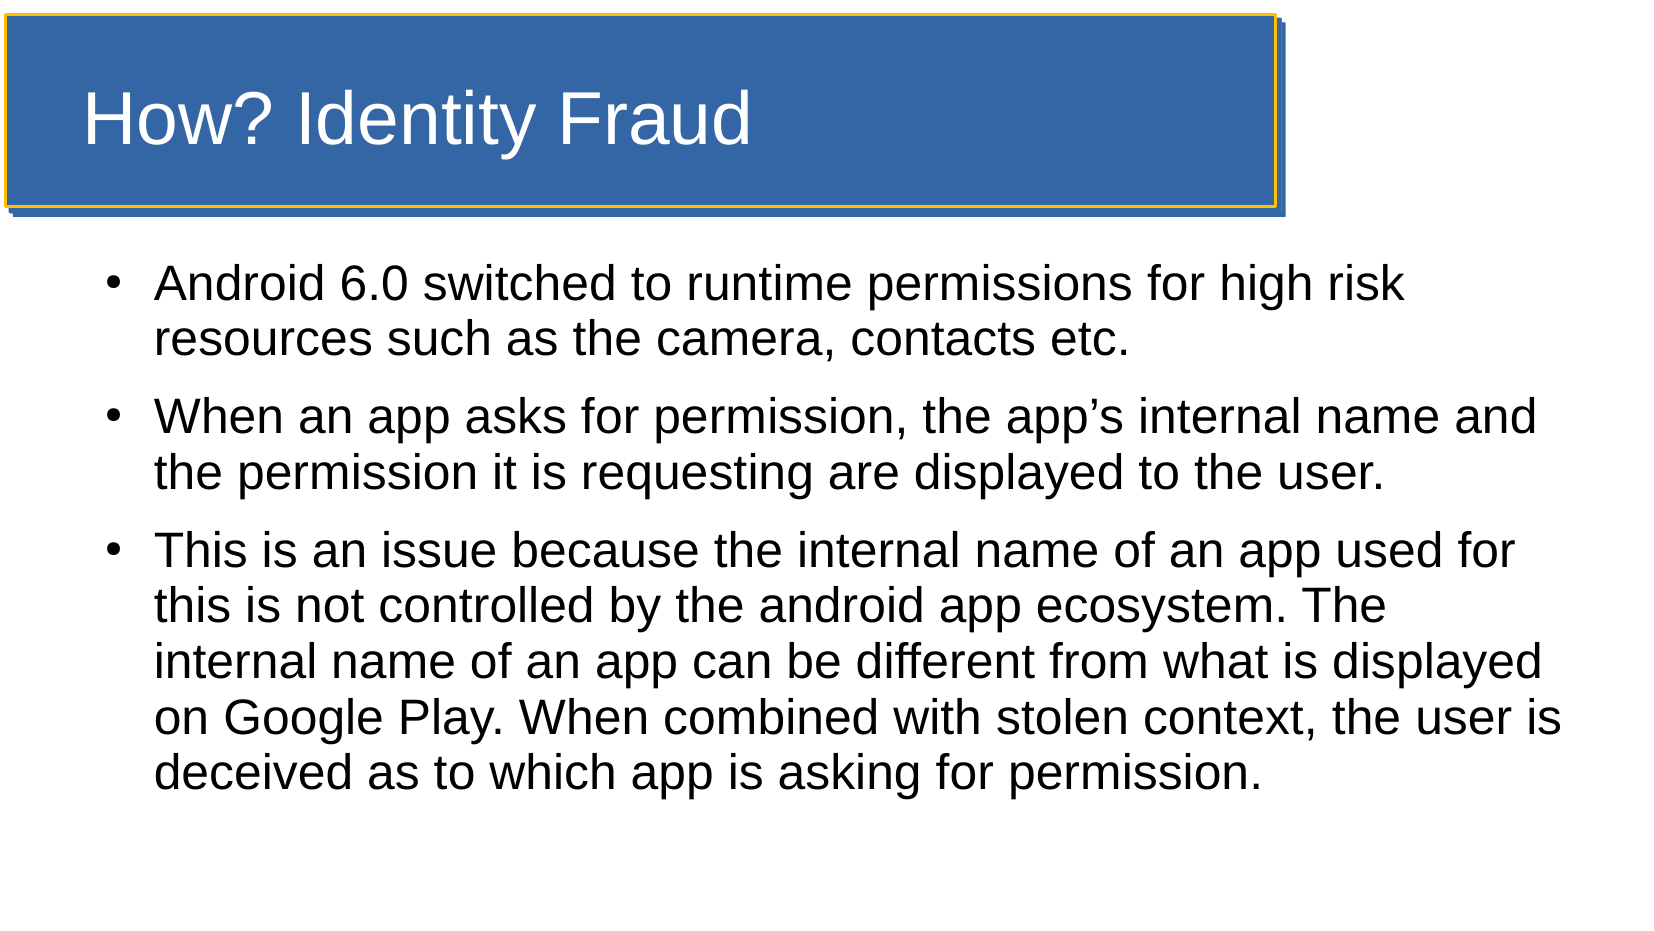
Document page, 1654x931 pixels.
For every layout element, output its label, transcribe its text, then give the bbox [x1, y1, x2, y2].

title How? Identity Fraud [82, 44, 1235, 192]
list Android 6.0 switched to runtime permissions for high risk resources such as the camera, contacts etc. When an app asks for permission, the app’s internal name and the permission it is requesting are displayed to the user. This is an issue because the internal name of an app used for this is not controlled by the android app ecosystem. The internal name of an app can be different from what is displayed on Google Play. When combined with stolen context, the user is deceived as to which app is asking for permission. [88, 177, 1565, 857]
